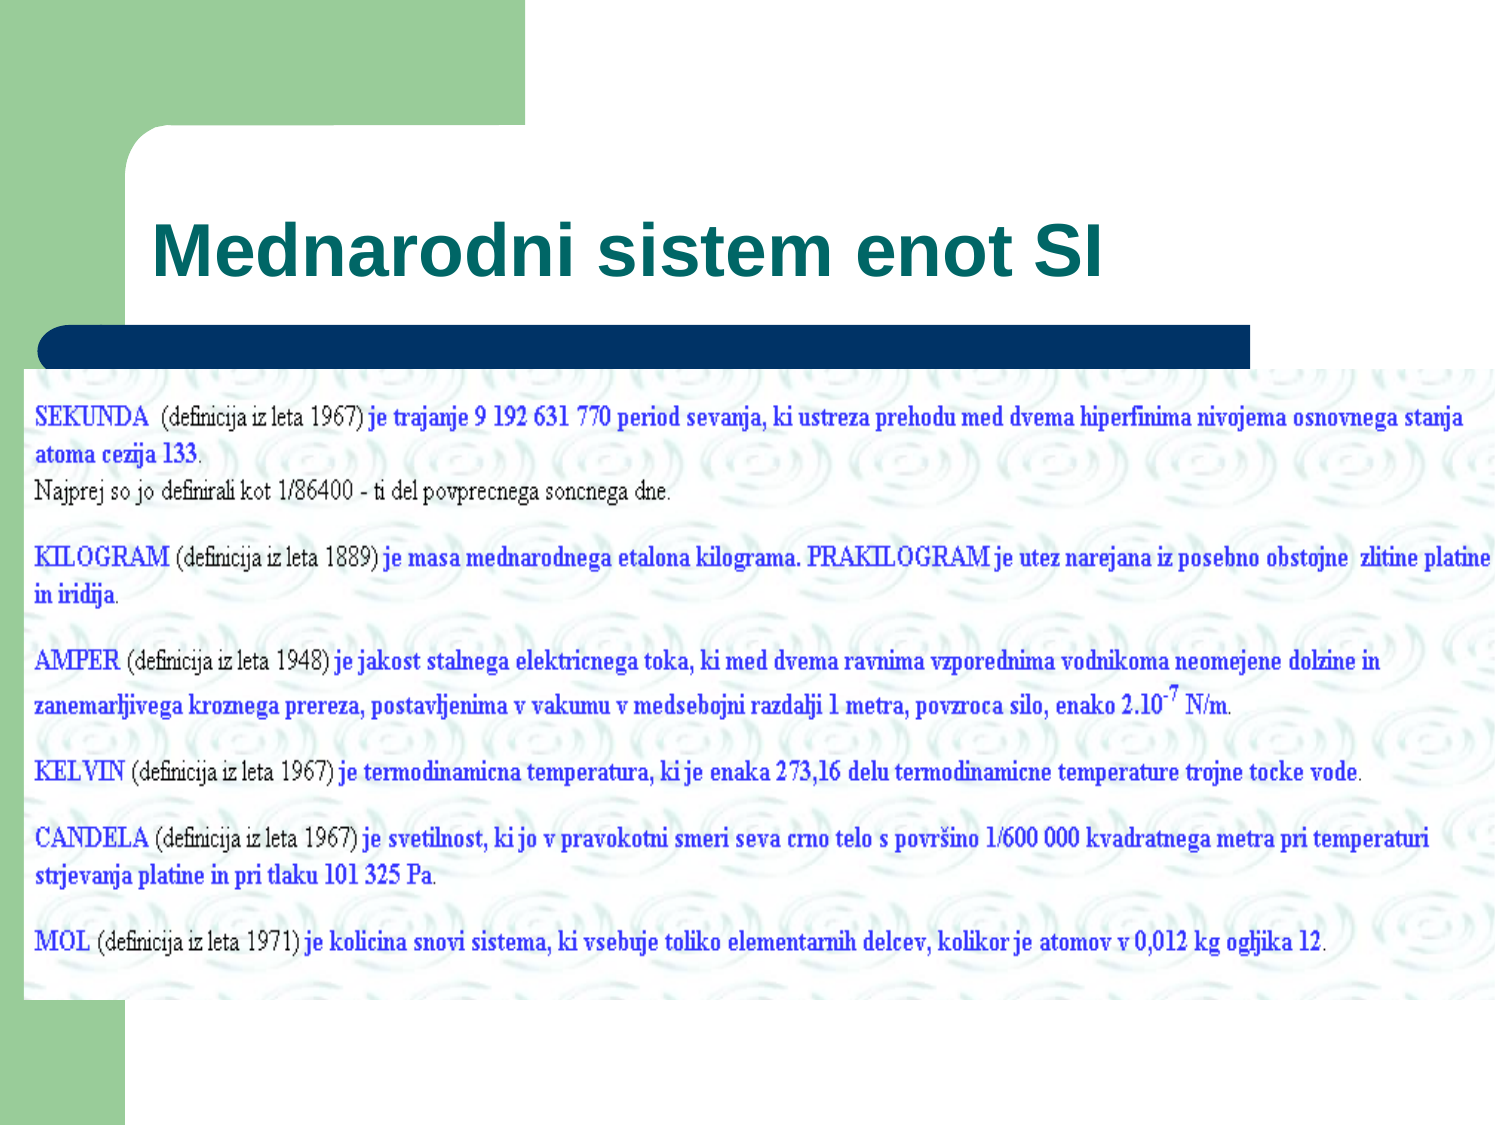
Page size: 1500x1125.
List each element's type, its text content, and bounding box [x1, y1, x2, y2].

picture [23, 369, 1495, 1000]
title Mednarodni sistem enot SI [136, 136, 1414, 301]
